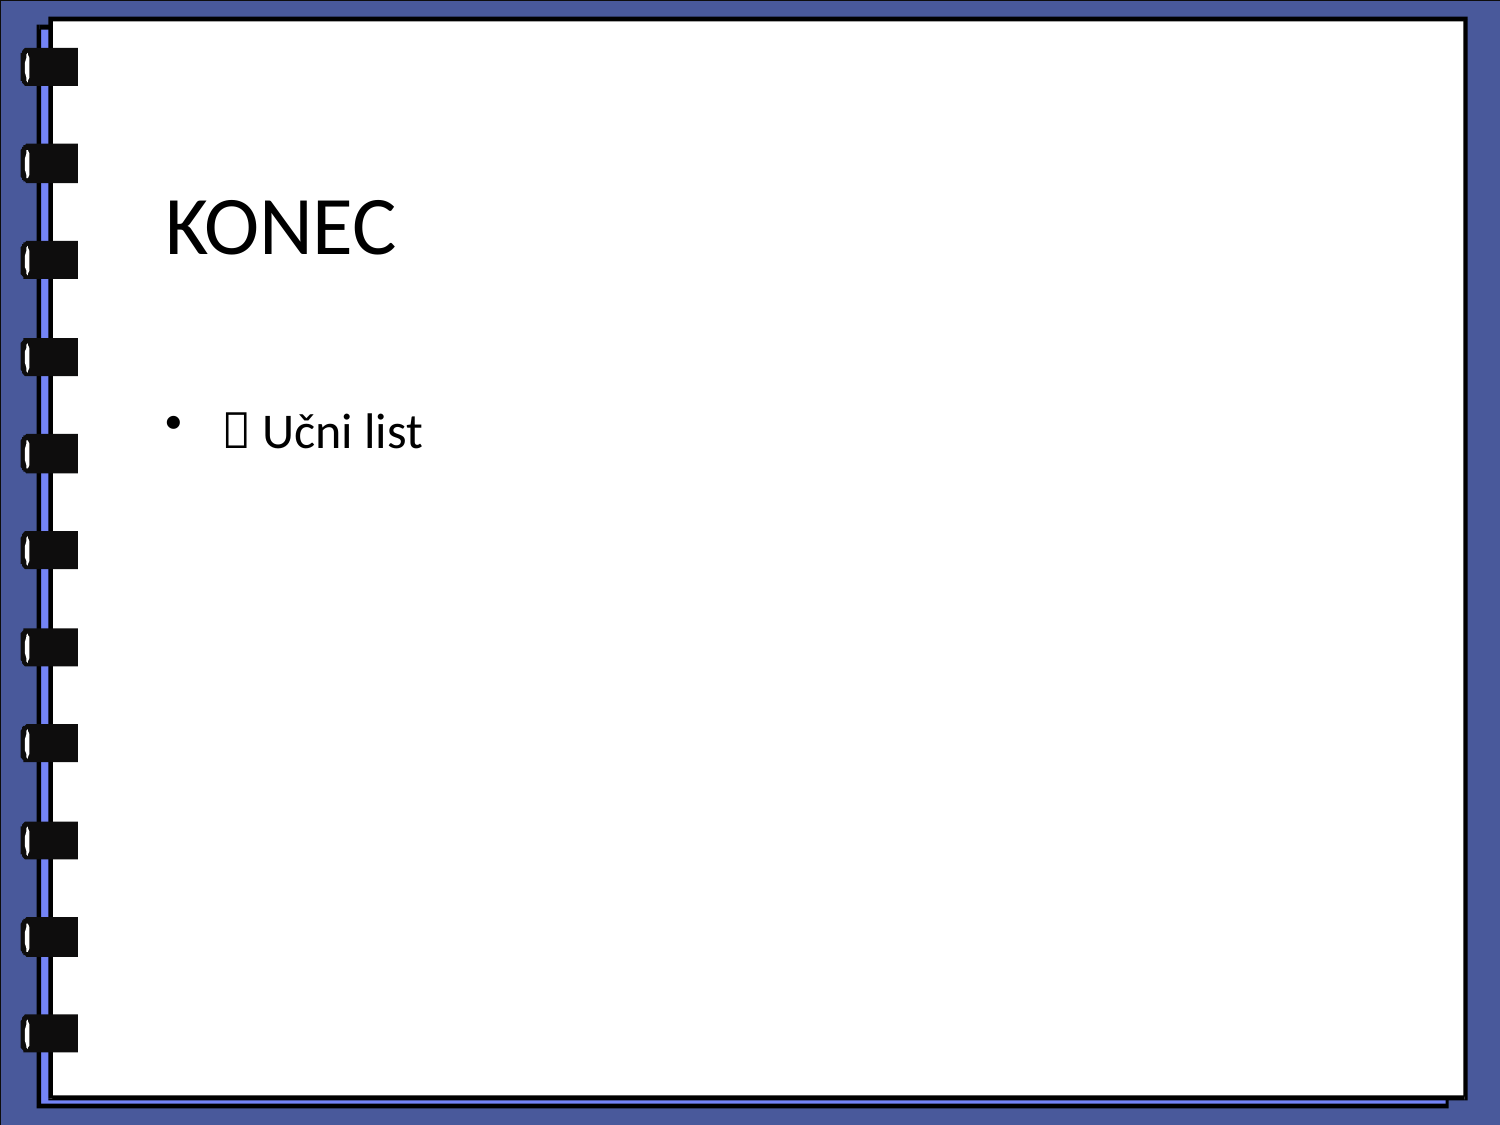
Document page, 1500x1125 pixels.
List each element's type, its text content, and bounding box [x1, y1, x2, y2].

list KONEC  Učni list [150, 164, 1413, 1063]
